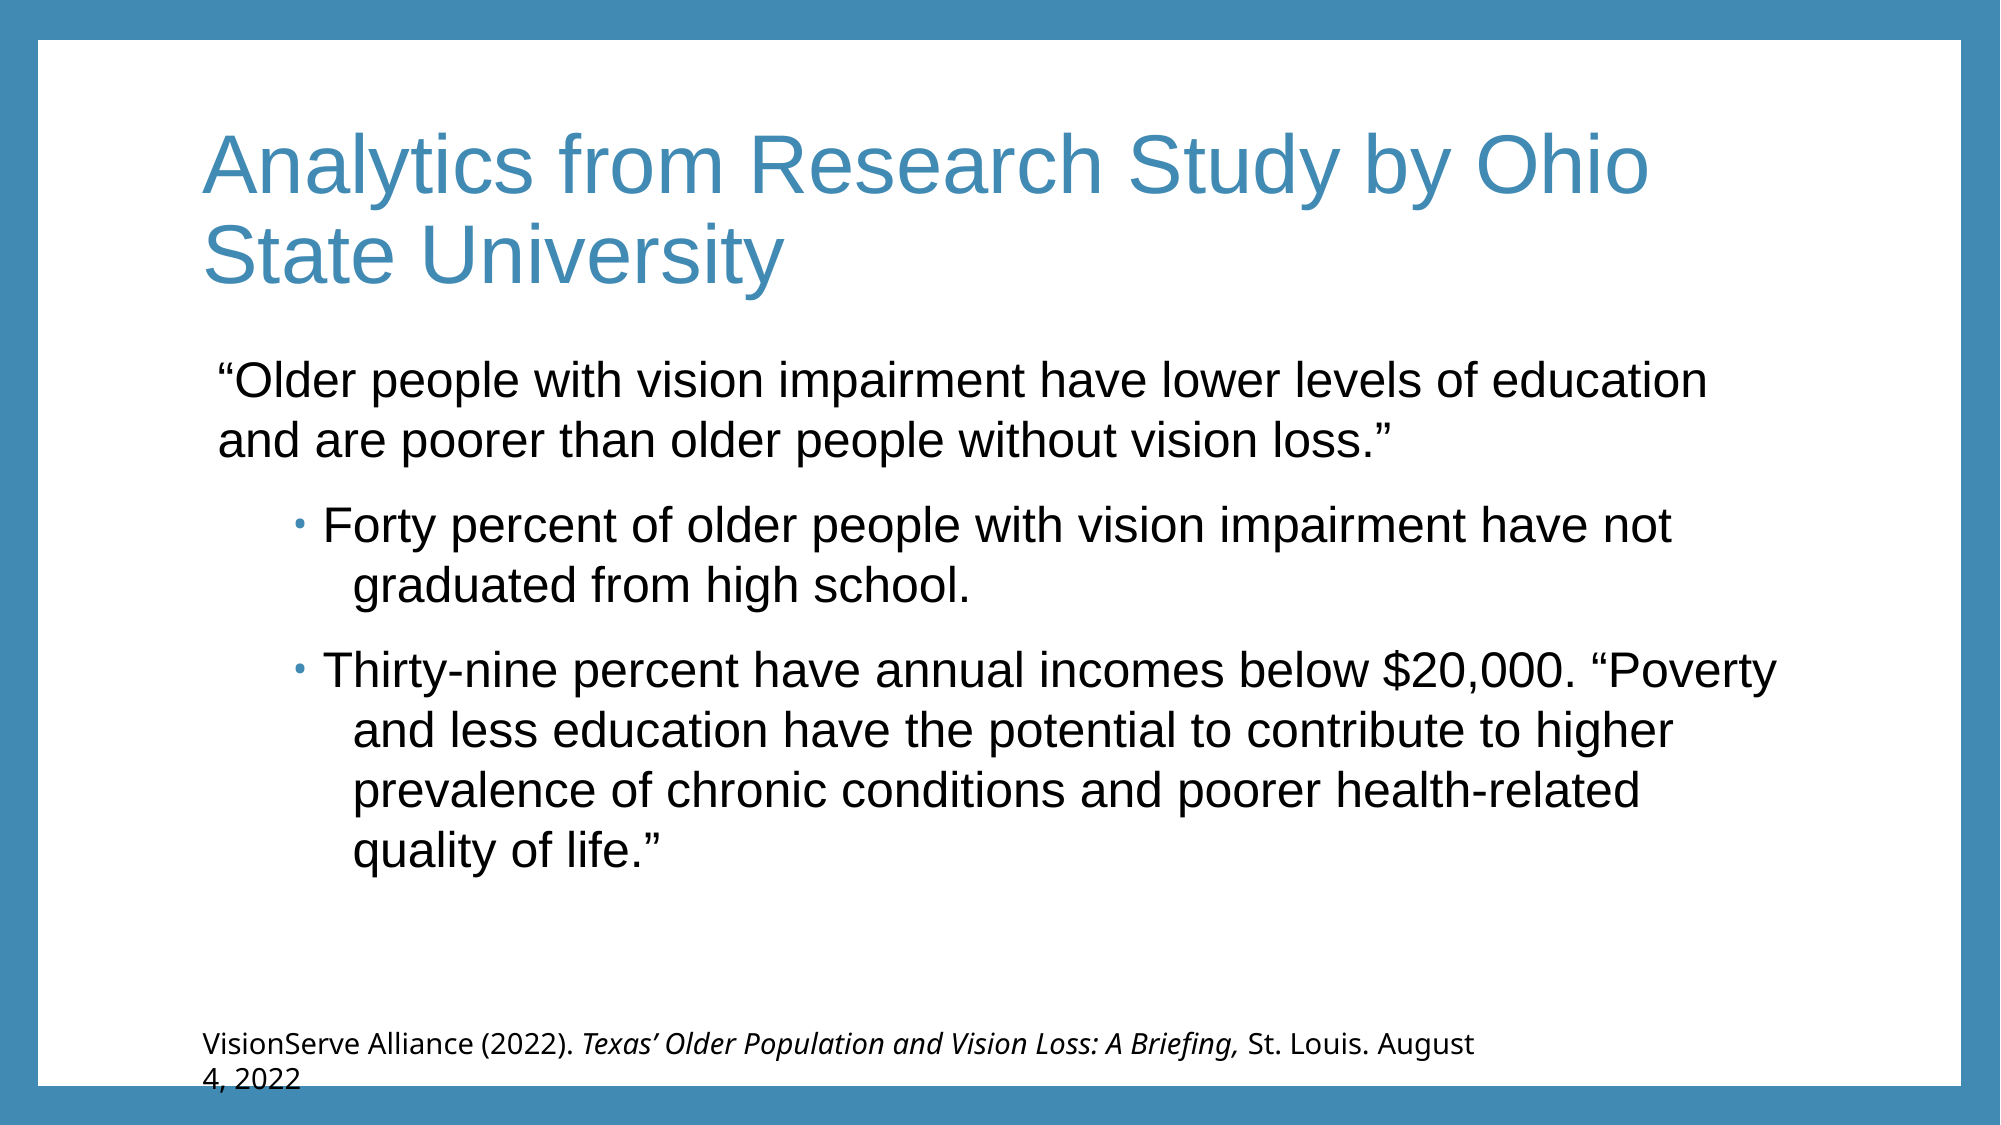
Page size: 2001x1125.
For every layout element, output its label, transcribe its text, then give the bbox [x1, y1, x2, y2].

text_box VisionServe Alliance (2022). Texas’ Older Population and Vision Loss: A Briefing, St. Louis. August 4, 2022 [187, 1017, 1520, 1114]
title Analytics from Research Study by Ohio State University [187, 99, 1808, 323]
list “Older people with vision impairment have lower levels of education and are poorer than older people without vision loss.” Forty percent of older people with vision impairment have not graduated from high school. Thirty-nine percent have annual incomes below $20,000. “Poverty and less education have the potential to contribute to higher prevalence of chronic conditions and poorer health-related quality of life.” [187, 340, 1808, 1003]
